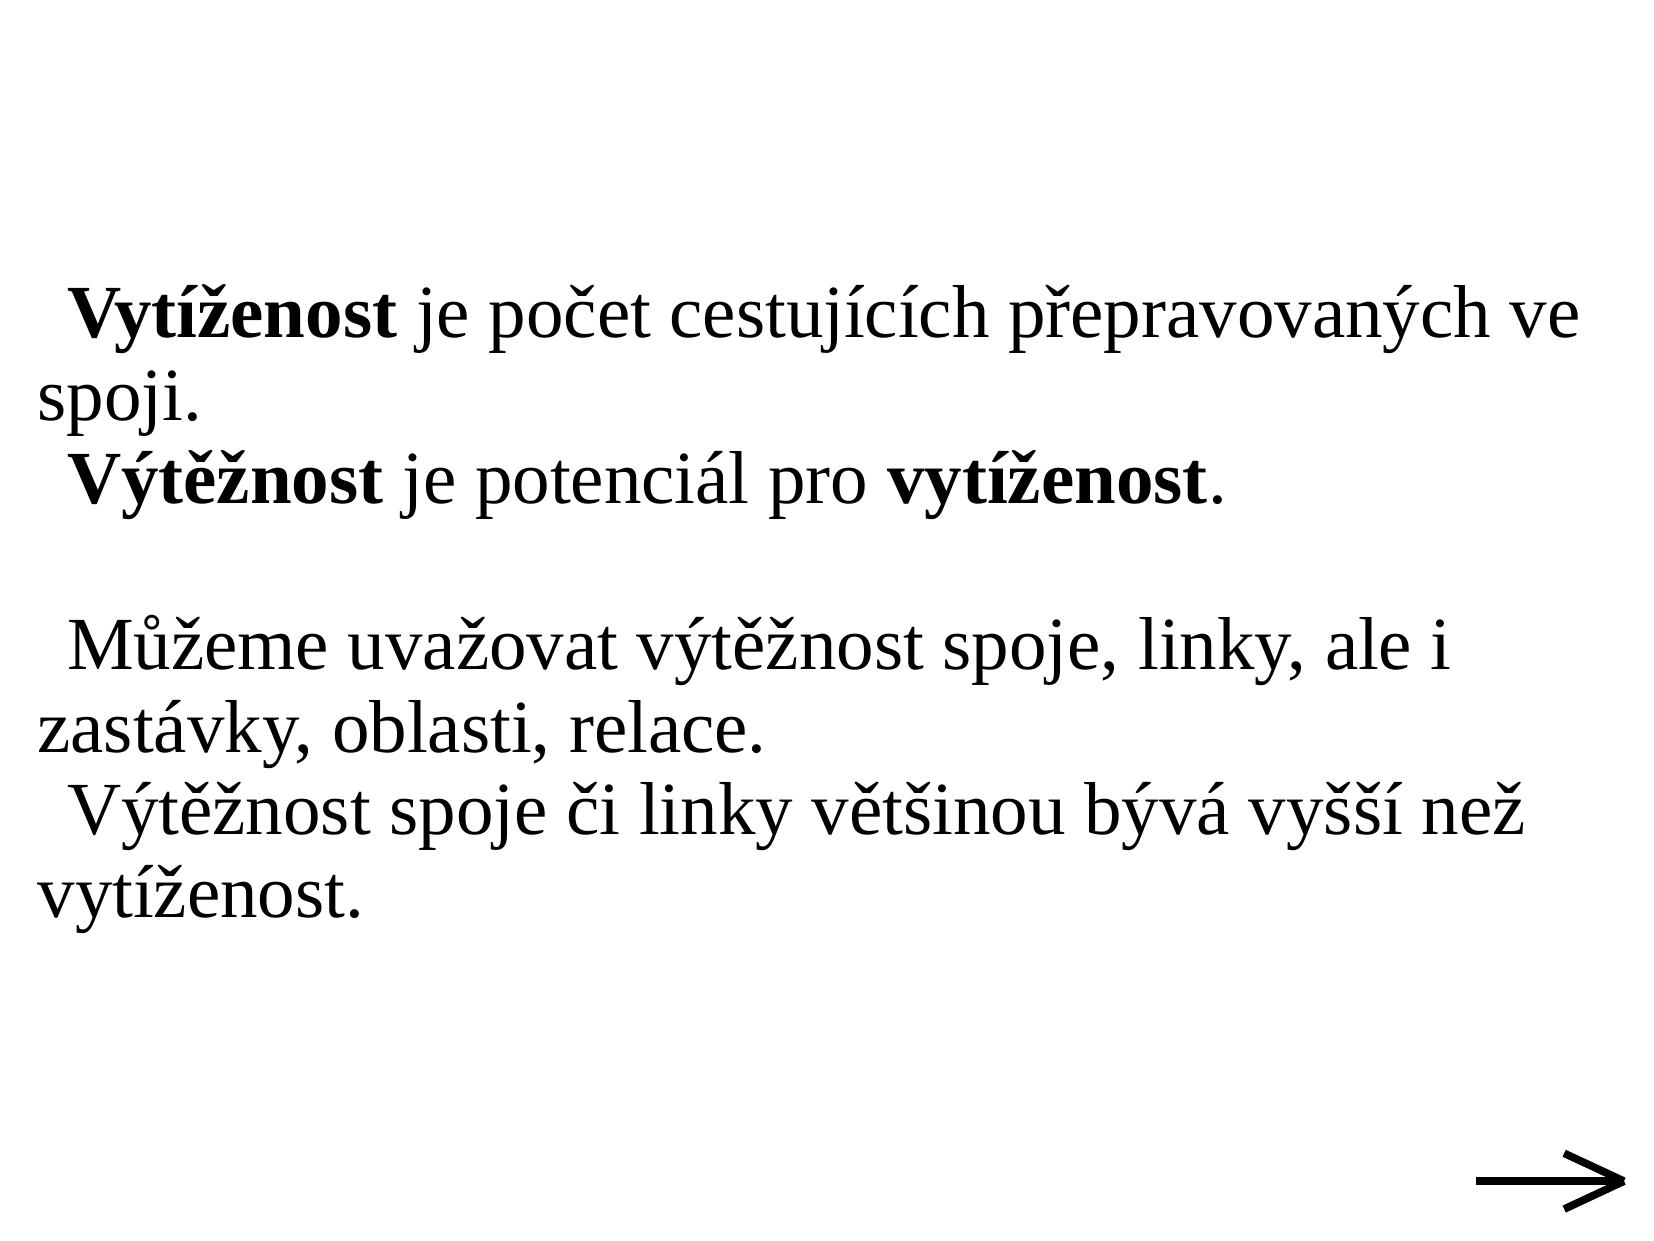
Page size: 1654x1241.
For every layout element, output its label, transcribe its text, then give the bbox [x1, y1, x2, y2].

text_box Vytíženost je počet cestujících přepravovaných ve spoji. Výtěžnost je potenciál pro vytíženost. Můžeme uvažovat výtěžnost spoje, linky, ale i zastávky, oblasti, relace. Výtěžnost spoje či linky většinou bývá vyšší než vytíženost. [22, 263, 1632, 942]
